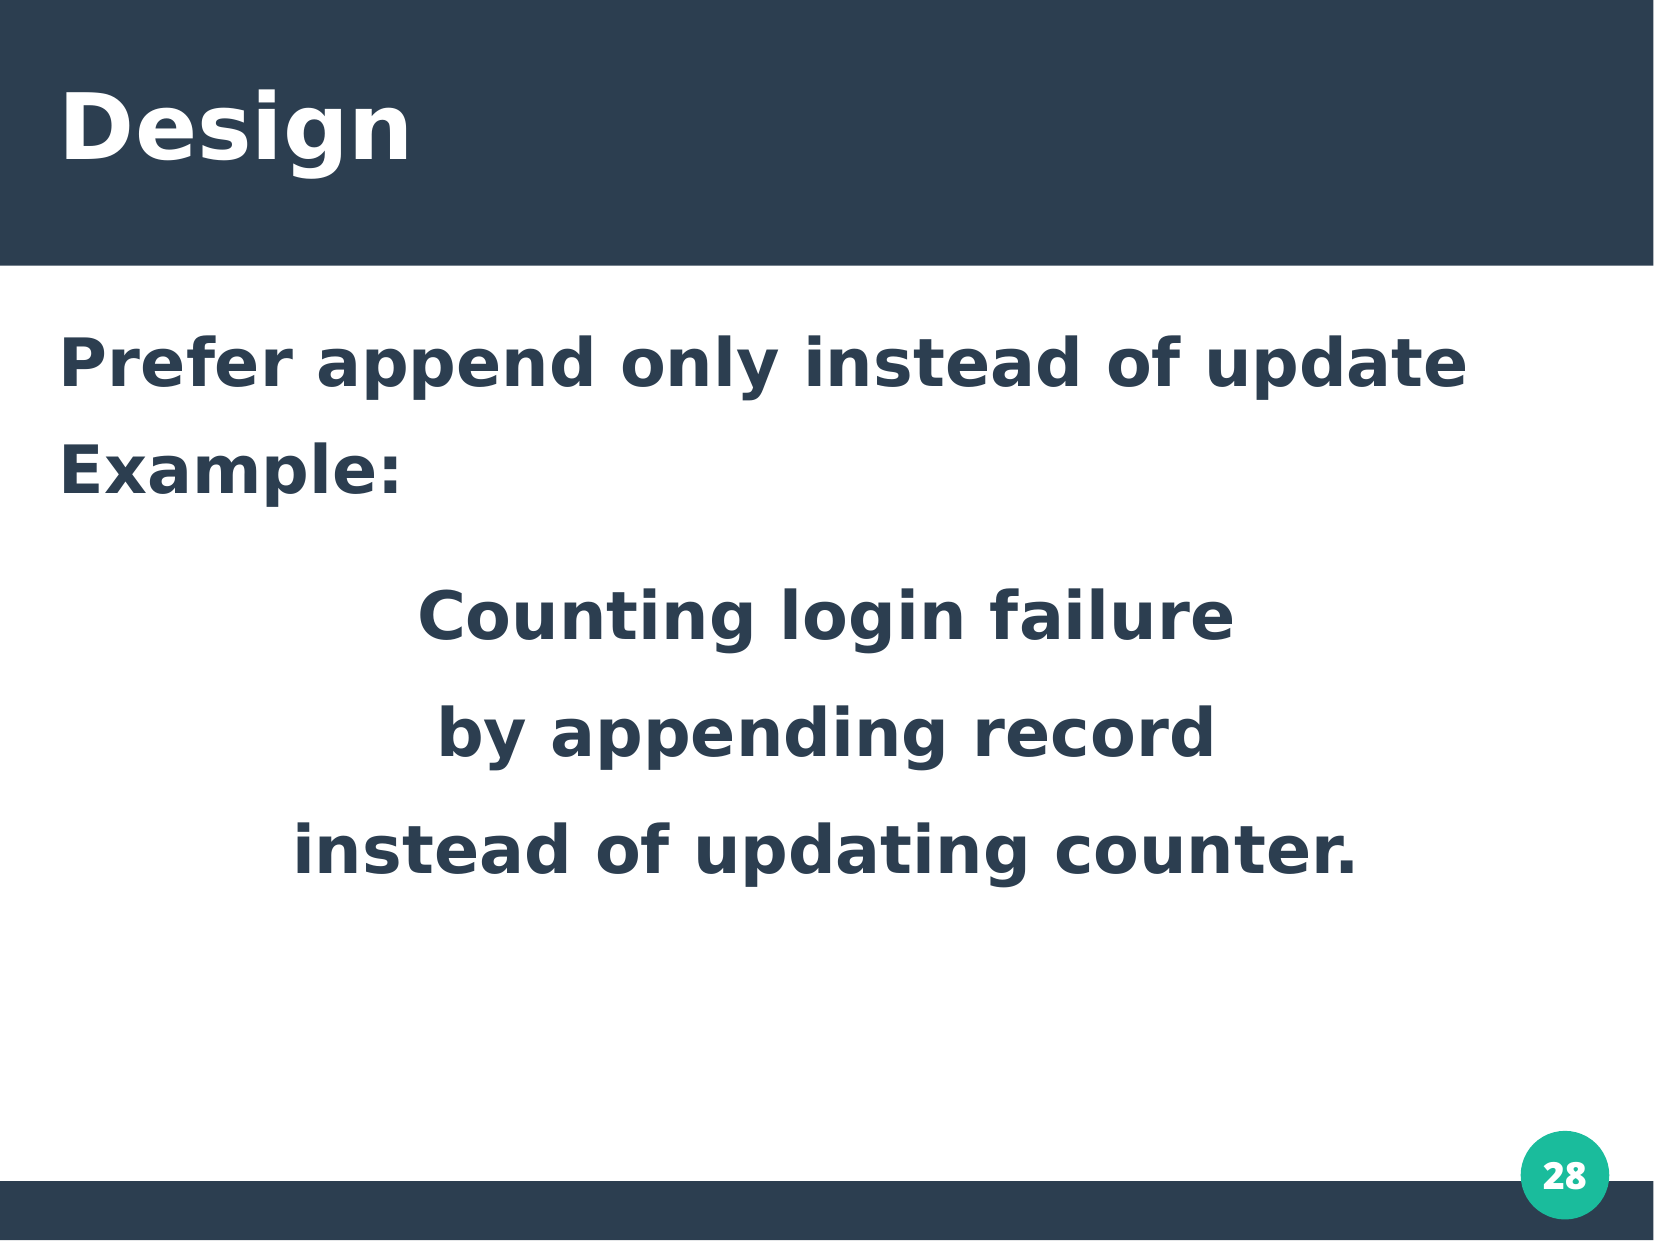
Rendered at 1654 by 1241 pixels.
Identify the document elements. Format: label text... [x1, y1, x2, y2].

title Design [59, 49, 1595, 207]
list Prefer append only instead of update Example: Counting login failure by appending record instead of updating counter. [59, 324, 1595, 1152]
